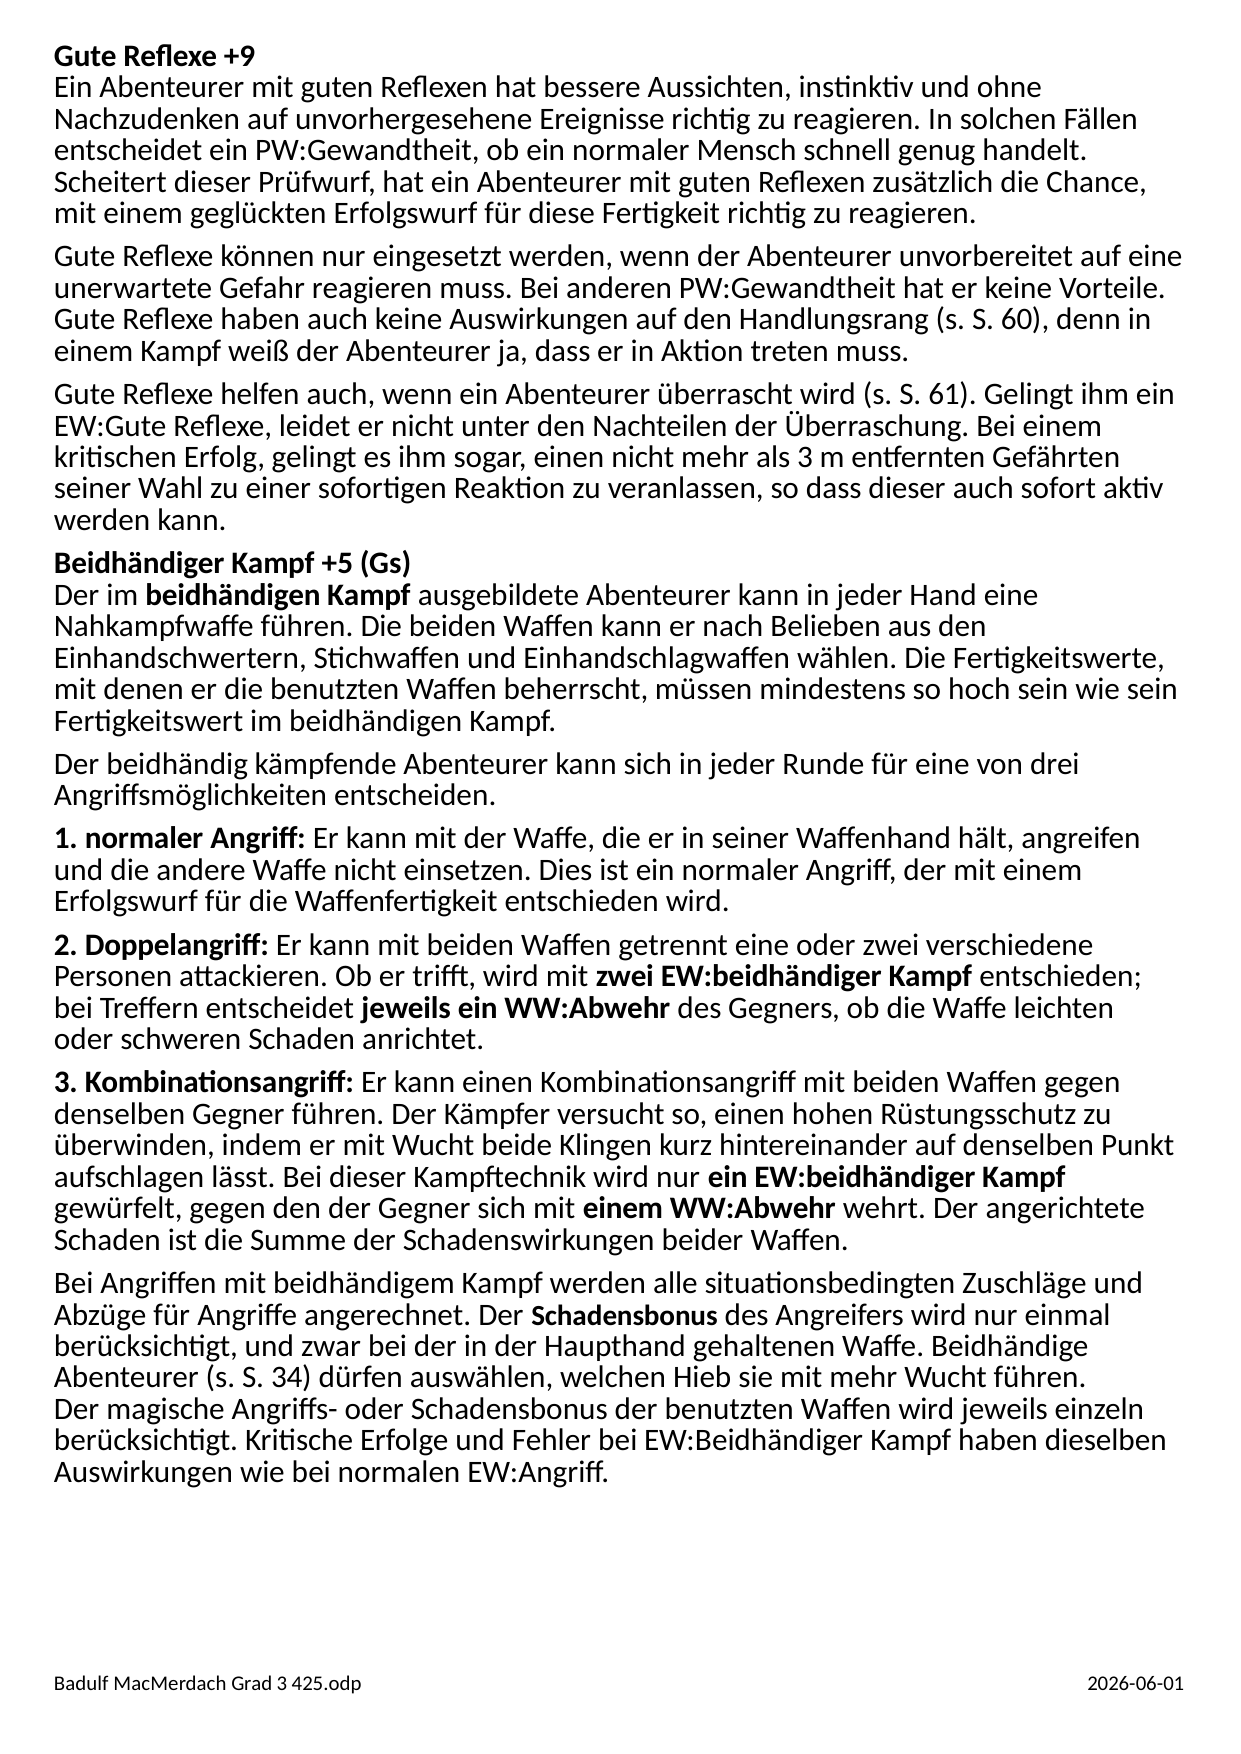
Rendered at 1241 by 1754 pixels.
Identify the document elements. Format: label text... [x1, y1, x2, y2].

text_box Gute Reflexe +9 Ein Abenteurer mit guten Reflexen hat bessere Aussichten, instinktiv und ohne Nachzudenken auf unvorhergesehene Ereignisse richtig zu reagieren. In solchen Fällen entscheidet ein PW:Gewandtheit, ob ein normaler Mensch schnell genug handelt. Scheitert dieser Prüfwurf, hat ein Abenteurer mit guten Reflexen zusätzlich die Chance, mit einem geglückten Erfolgswurf für diese Fertigkeit richtig zu reagieren. Gute Reflexe können nur eingesetzt werden, wenn der Abenteurer unvorbereitet auf eine unerwartete Gefahr reagieren muss. Bei anderen PW:Gewandtheit hat er keine Vorteile. Gute Reflexe haben auch keine Auswirkungen auf den Handlungsrang (s. S. 60), denn in einem Kampf weiß der Abenteurer ja, dass er in Aktion treten muss. Gute Reflexe helfen auch, wenn ein Abenteurer überrascht wird (s. S. 61). Gelingt ihm ein EW:Gute Reflexe, leidet er nicht unter den Nachteilen der Überraschung. Bei einem kritischen Erfolg, gelingt es ihm sogar, einen nicht mehr als 3 m entfernten Gefährten seiner Wahl zu einer sofortigen Reaktion zu veranlassen, so dass dieser auch sofort aktiv werden kann. Beidhändiger Kampf +5 (Gs) Der im beidhändigen Kampf ausgebildete Abenteurer kann in jeder Hand eine Nahkampfwaffe führen. Die beiden Waffen kann er nach Belieben aus den Einhandschwertern, Stichwaffen und Einhandschlagwaffen wählen. Die Fertigkeitswerte, mit denen er die benutzten Waffen beherrscht, müssen mindestens so hoch sein wie sein Fertigkeitswert im beidhändigen Kampf. Der beidhändig kämpfende Abenteurer kann sich in jeder Runde für eine von drei Angriffsmöglichkeiten entscheiden. 1. normaler Angriff: Er kann mit der Waffe, die er in seiner Waffenhand hält, angreifen und die andere Waffe nicht einsetzen. Dies ist ein normaler Angriff, der mit einem Erfolgswurf für die Waffenfertigkeit entschieden wird. 2. Doppelangriff: Er kann mit beiden Waffen getrennt eine oder zwei verschiedene Personen attackieren. Ob er trifft, wird mit zwei EW:beidhändiger Kampf entschieden; bei Treffern entscheidet jeweils ein WW:Abwehr des Gegners, ob die Waffe leichten oder schweren Schaden anrichtet. 3. Kombinationsangriff: Er kann einen Kombinationsangriff mit beiden Waffen gegen denselben Gegner führen. Der Kämpfer versucht so, einen hohen Rüstungsschutz zu überwinden, indem er mit Wucht beide Klingen kurz hintereinander auf denselben Punkt aufschlagen lässt. Bei dieser Kampftechnik wird nur ein EW:beidhändiger Kampf gewürfelt, gegen den der Gegner sich mit einem WW:Abwehr wehrt. Der angerichtete Schaden ist die Summe der Schadenswirkungen beider Waffen. Bei Angriffen mit beidhändigem Kampf werden alle situationsbedingten Zuschläge und Abzüge für Angriffe angerechnet. Der Schadensbonus des Angreifers wird nur einmal berücksichtigt, und zwar bei der in der Haupthand gehaltenen Waffe. Beidhändige Abenteurer (s. S. 34) dürfen auswählen, welchen Hieb sie mit mehr Wucht führen. Der magische Angriffs- oder Schadensbonus der benutzten Waffen wird jeweils einzeln berücksichtigt. Kritische Erfolge und Fehler bei EW:Beidhändiger Kampf haben dieselben Auswirkungen wie bei normalen EW:Angriff. Badulf MacMerdach Grad 3 425.odp 2026-06-01 [39, 35, 1202, 1719]
